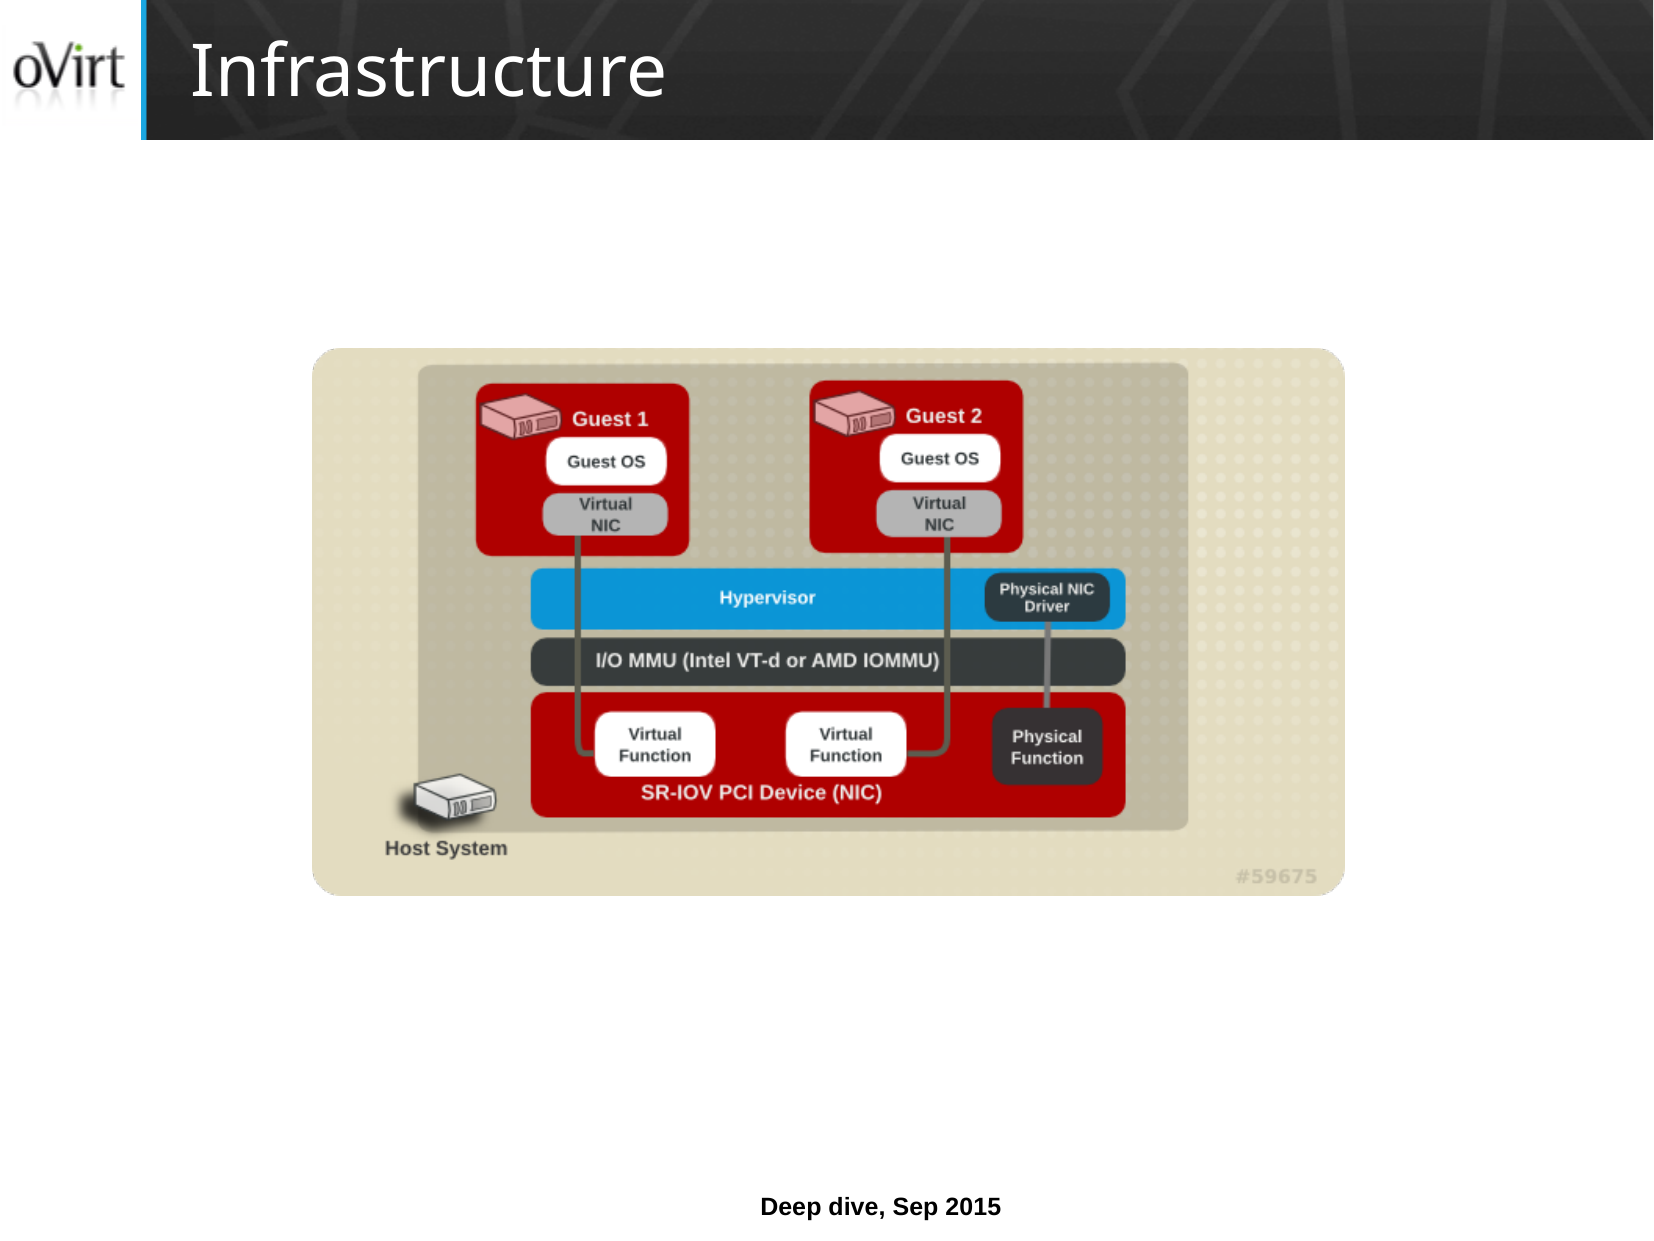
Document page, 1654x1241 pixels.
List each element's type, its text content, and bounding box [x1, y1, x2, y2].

title Infrastructure [164, 18, 1653, 119]
picture [312, 348, 1345, 896]
picture [0, 0, 1654, 140]
